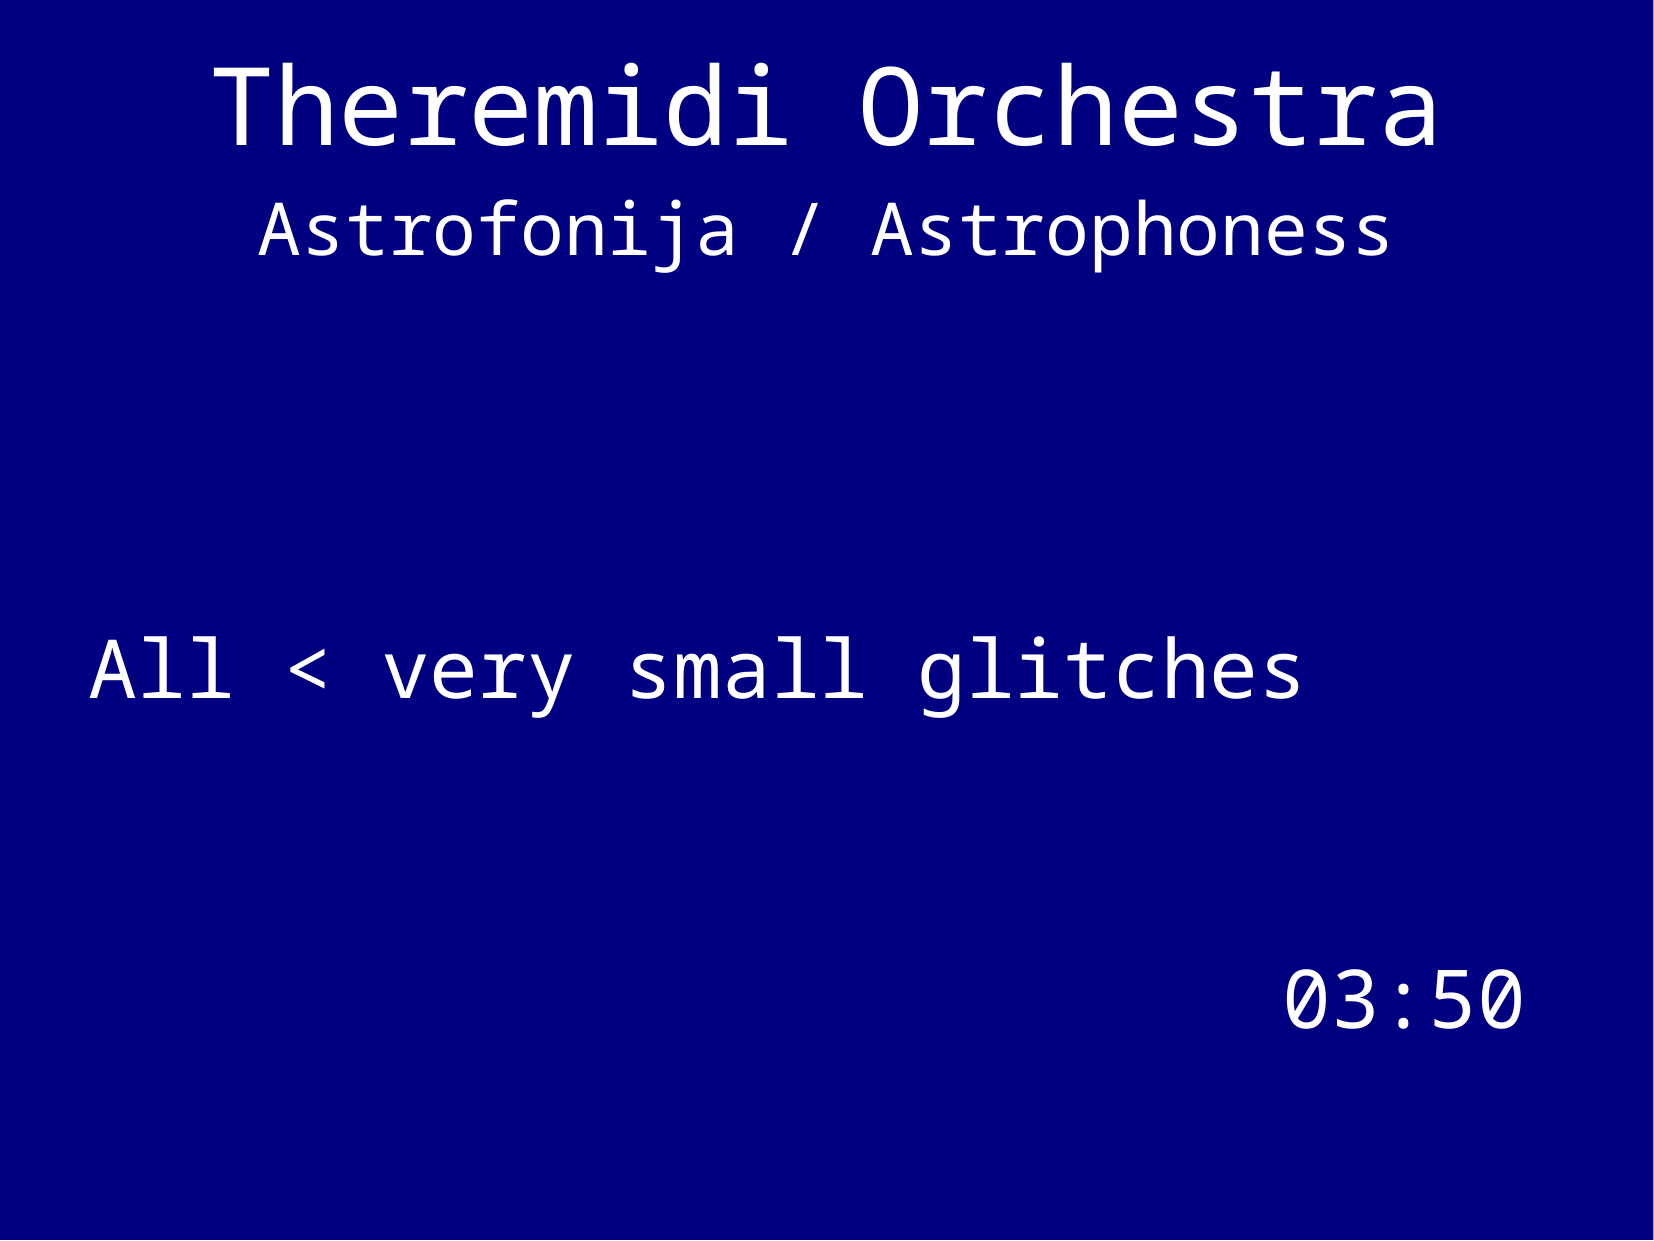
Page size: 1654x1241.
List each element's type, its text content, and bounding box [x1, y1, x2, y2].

text_box 03:50 [1282, 900, 1620, 1096]
title Theremidi Orchestra Astrofonija / Astrophoness [82, 49, 1571, 257]
subtitle All < very small glitches [88, 272, 1566, 1063]
